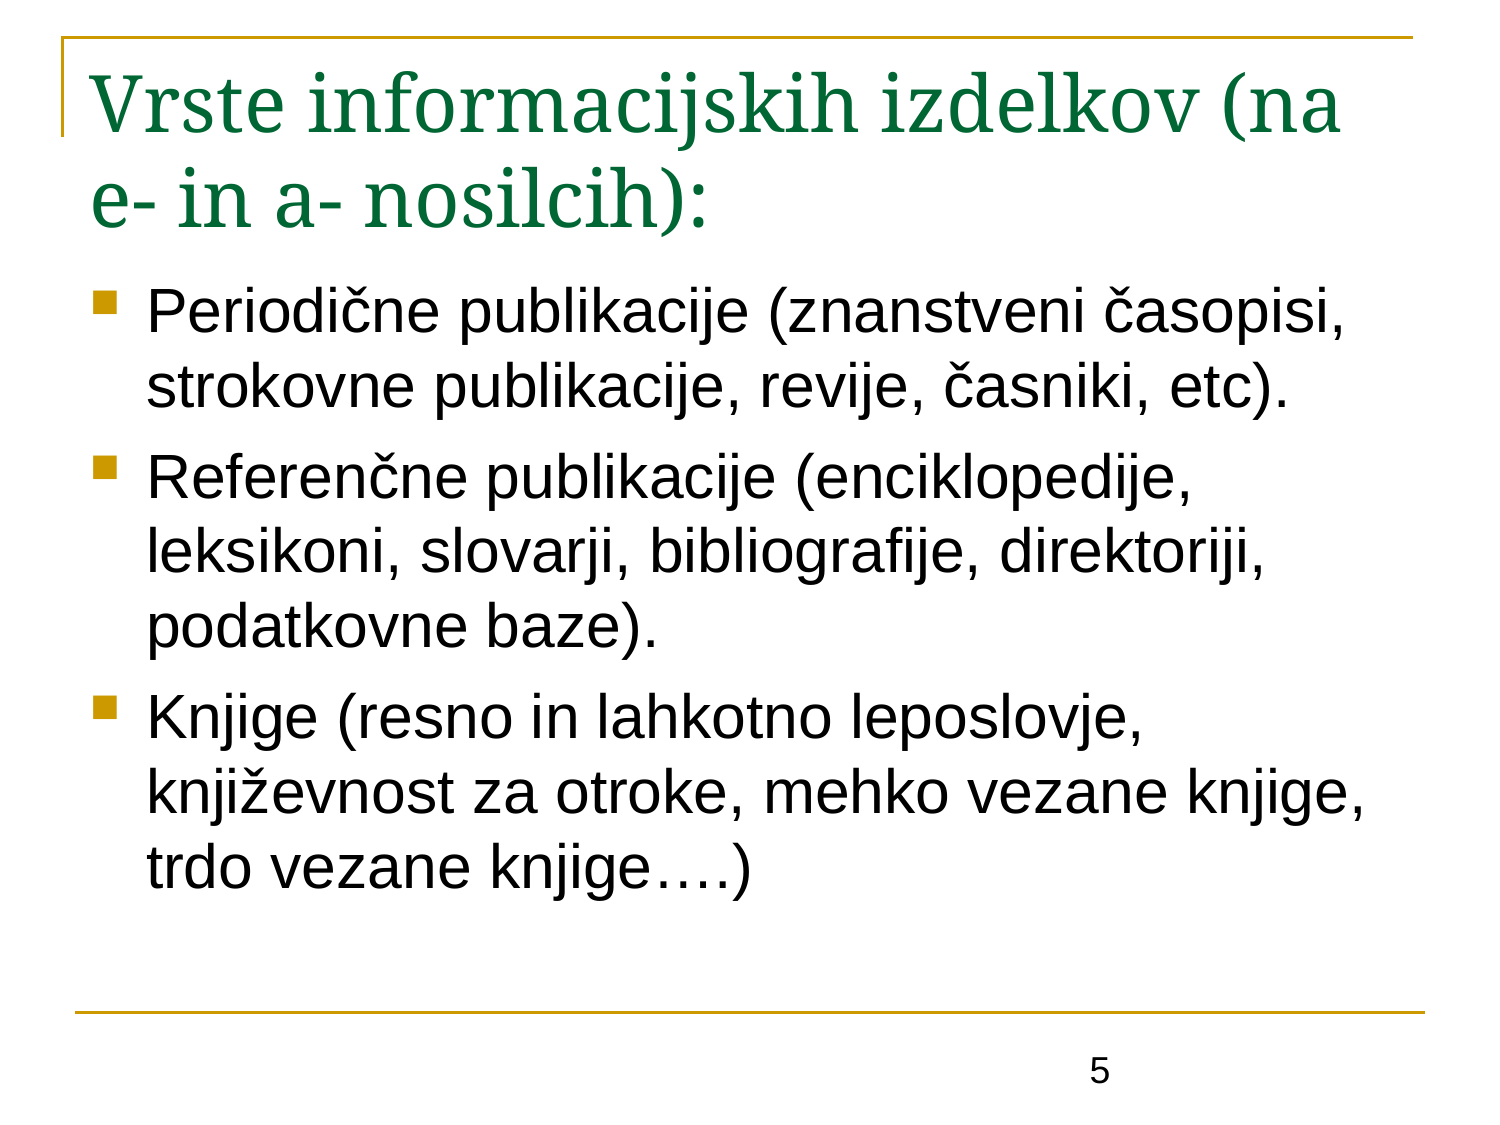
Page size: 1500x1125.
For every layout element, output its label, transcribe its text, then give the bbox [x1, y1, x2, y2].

list Periodične publikacije (znanstveni časopisi, strokovne publikacije, revije, časniki, etc). Referenčne publikacije (enciklopedije, leksikoni, slovarji, bibliografije, direktoriji, podatkovne baze). Knjige (resno in lahkotno leposlovje, književnost za otroke, mehko vezane knjige, trdo vezane knjige….) [75, 262, 1426, 1006]
title Vrste informacijskih izdelkov (na e- in a- nosilcih): [75, 45, 1426, 252]
